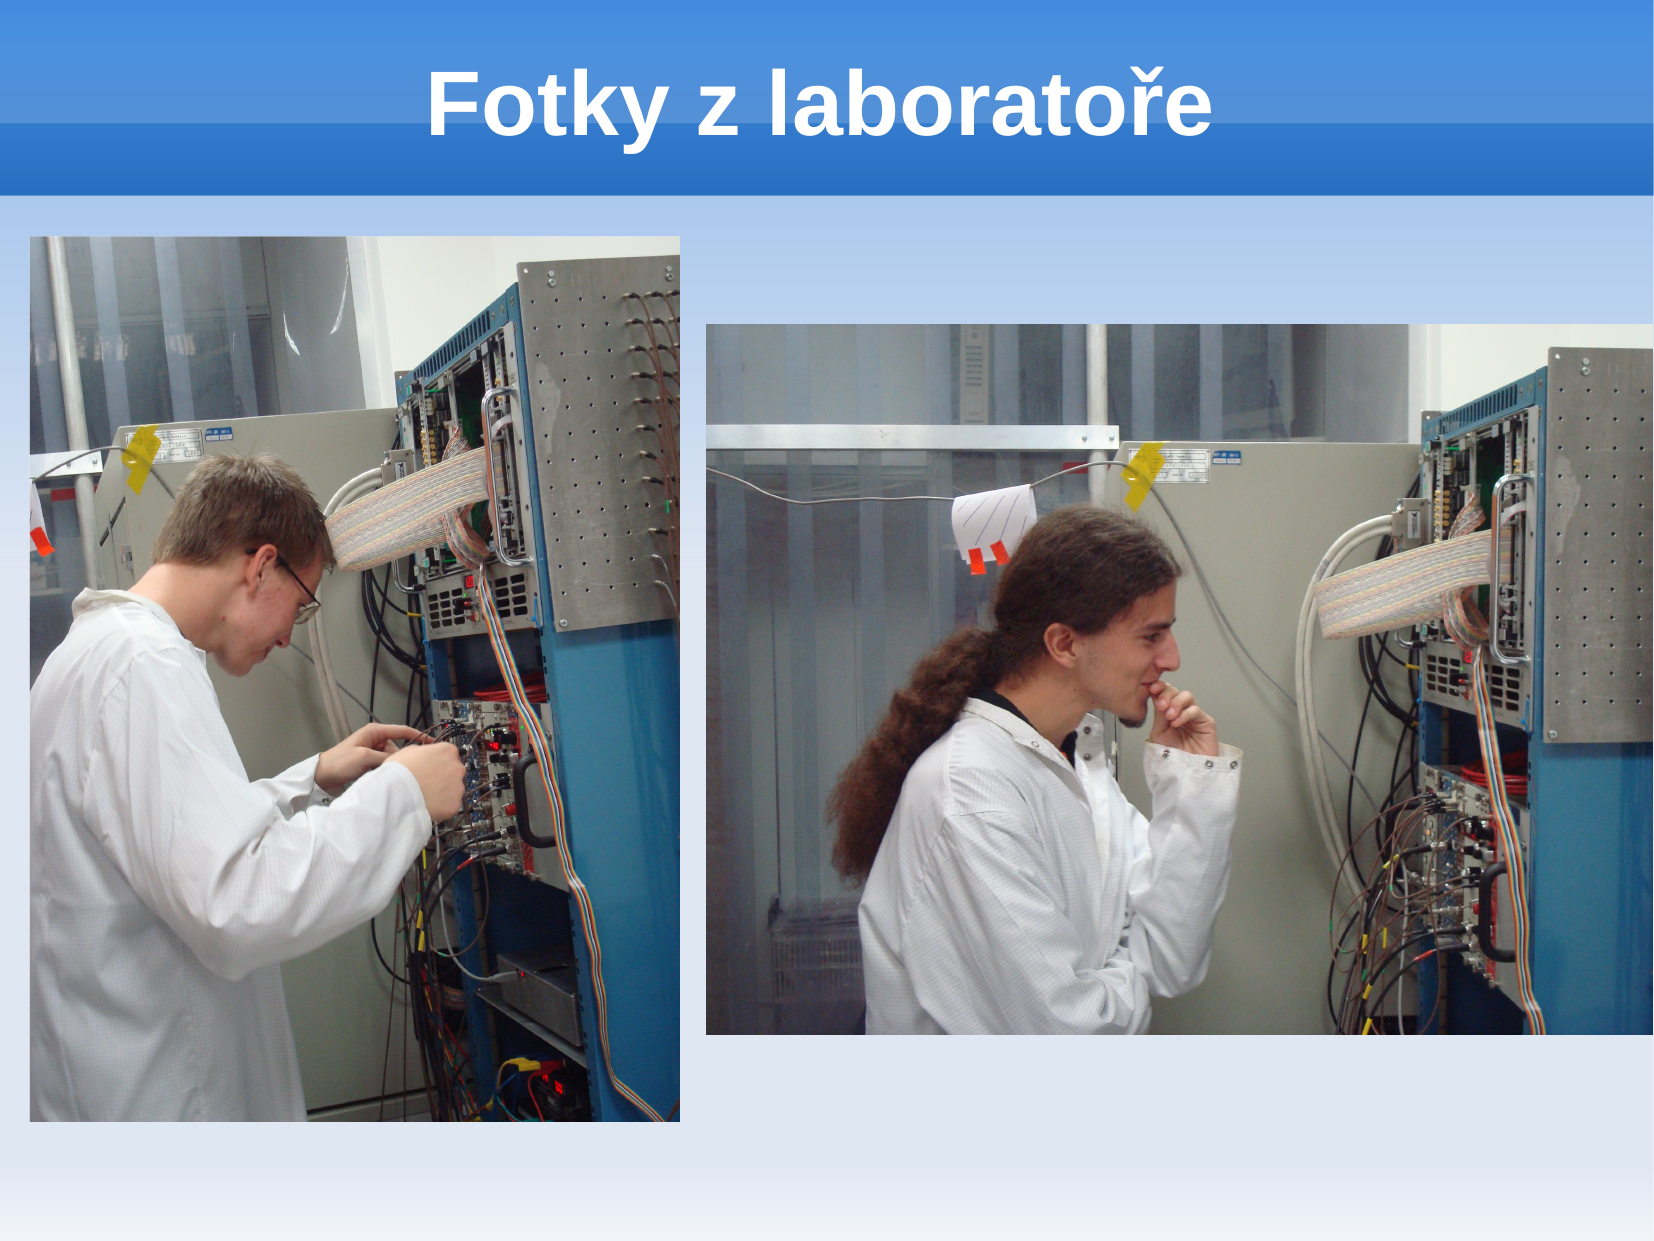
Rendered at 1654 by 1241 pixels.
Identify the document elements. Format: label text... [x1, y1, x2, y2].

picture [0, 0, 1654, 1241]
title Fotky z laboratoře [76, 7, 1565, 200]
